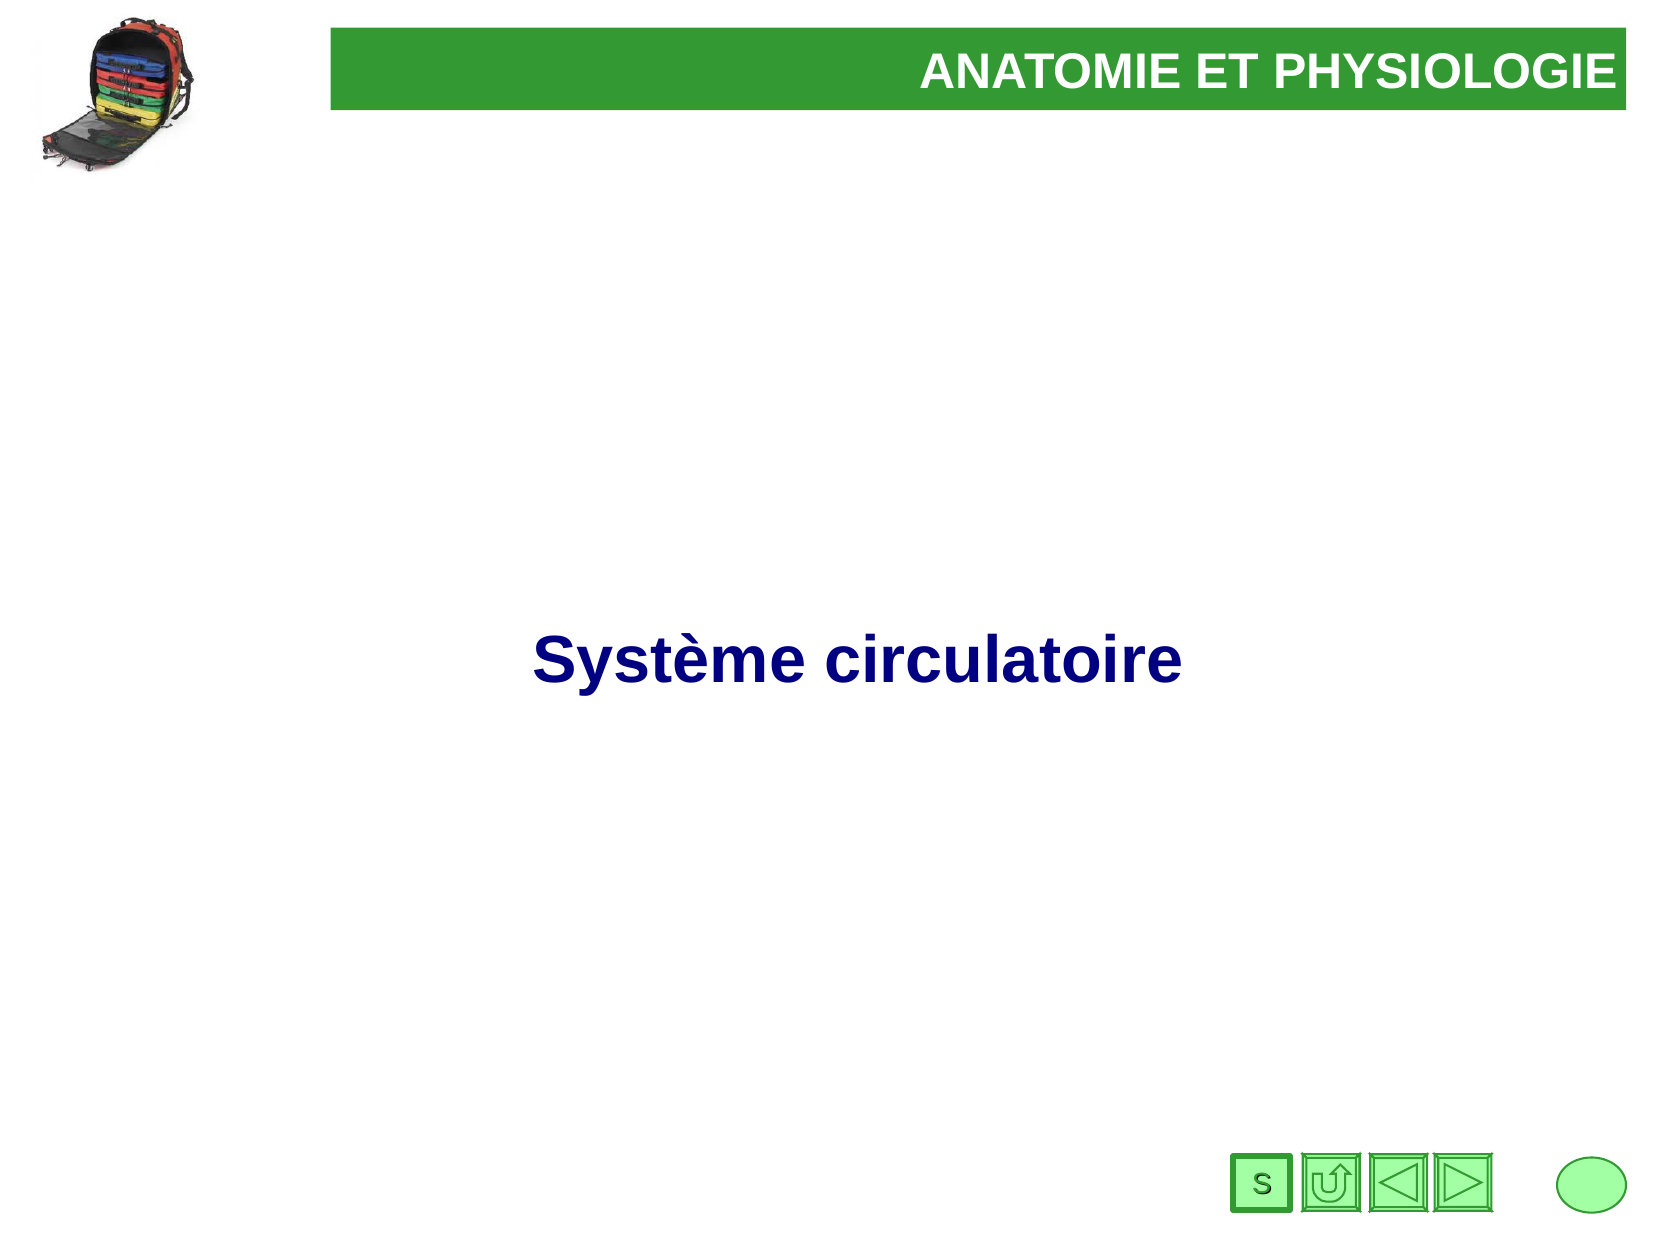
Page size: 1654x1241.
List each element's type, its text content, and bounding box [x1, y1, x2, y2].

text_box [1557, 1157, 1627, 1213]
picture [29, 5, 201, 183]
text_box Système circulatoire [158, 618, 1558, 702]
title ANATOMIE ET PHYSIOLOGIE [331, 35, 1619, 107]
